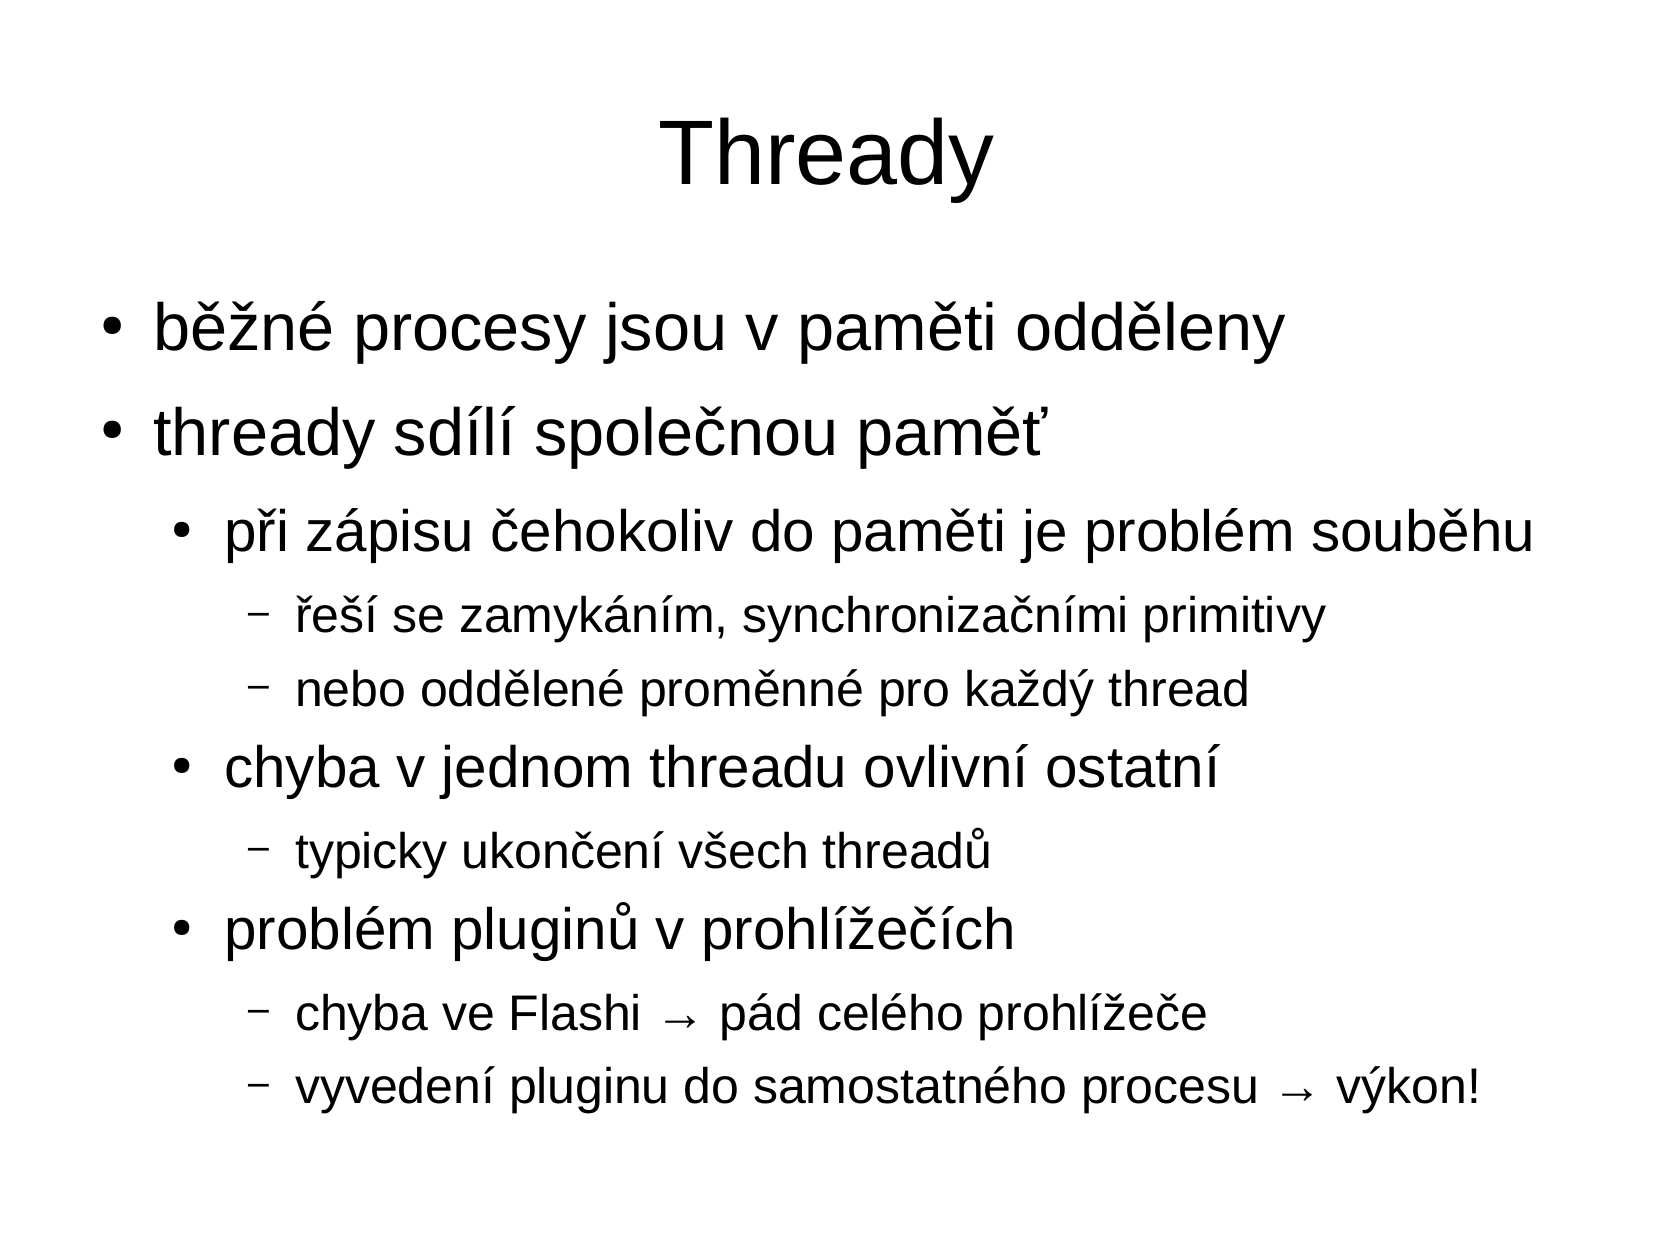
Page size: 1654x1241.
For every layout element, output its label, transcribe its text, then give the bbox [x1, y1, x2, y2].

list běžné procesy jsou v paměti odděleny thready sdílí společnou paměť při zápisu čehokoliv do paměti je problém souběhu řeší se zamykáním, synchronizačními primitivy nebo oddělené proměnné pro každý thread chyba v jednom threadu ovlivní ostatní typicky ukončení všech threadů problém pluginů v prohlížečích chyba ve Flashi → pád celého prohlížeče vyvedení pluginu do samostatného procesu → výkon! [82, 290, 1571, 1115]
title Thready [82, 56, 1571, 250]
